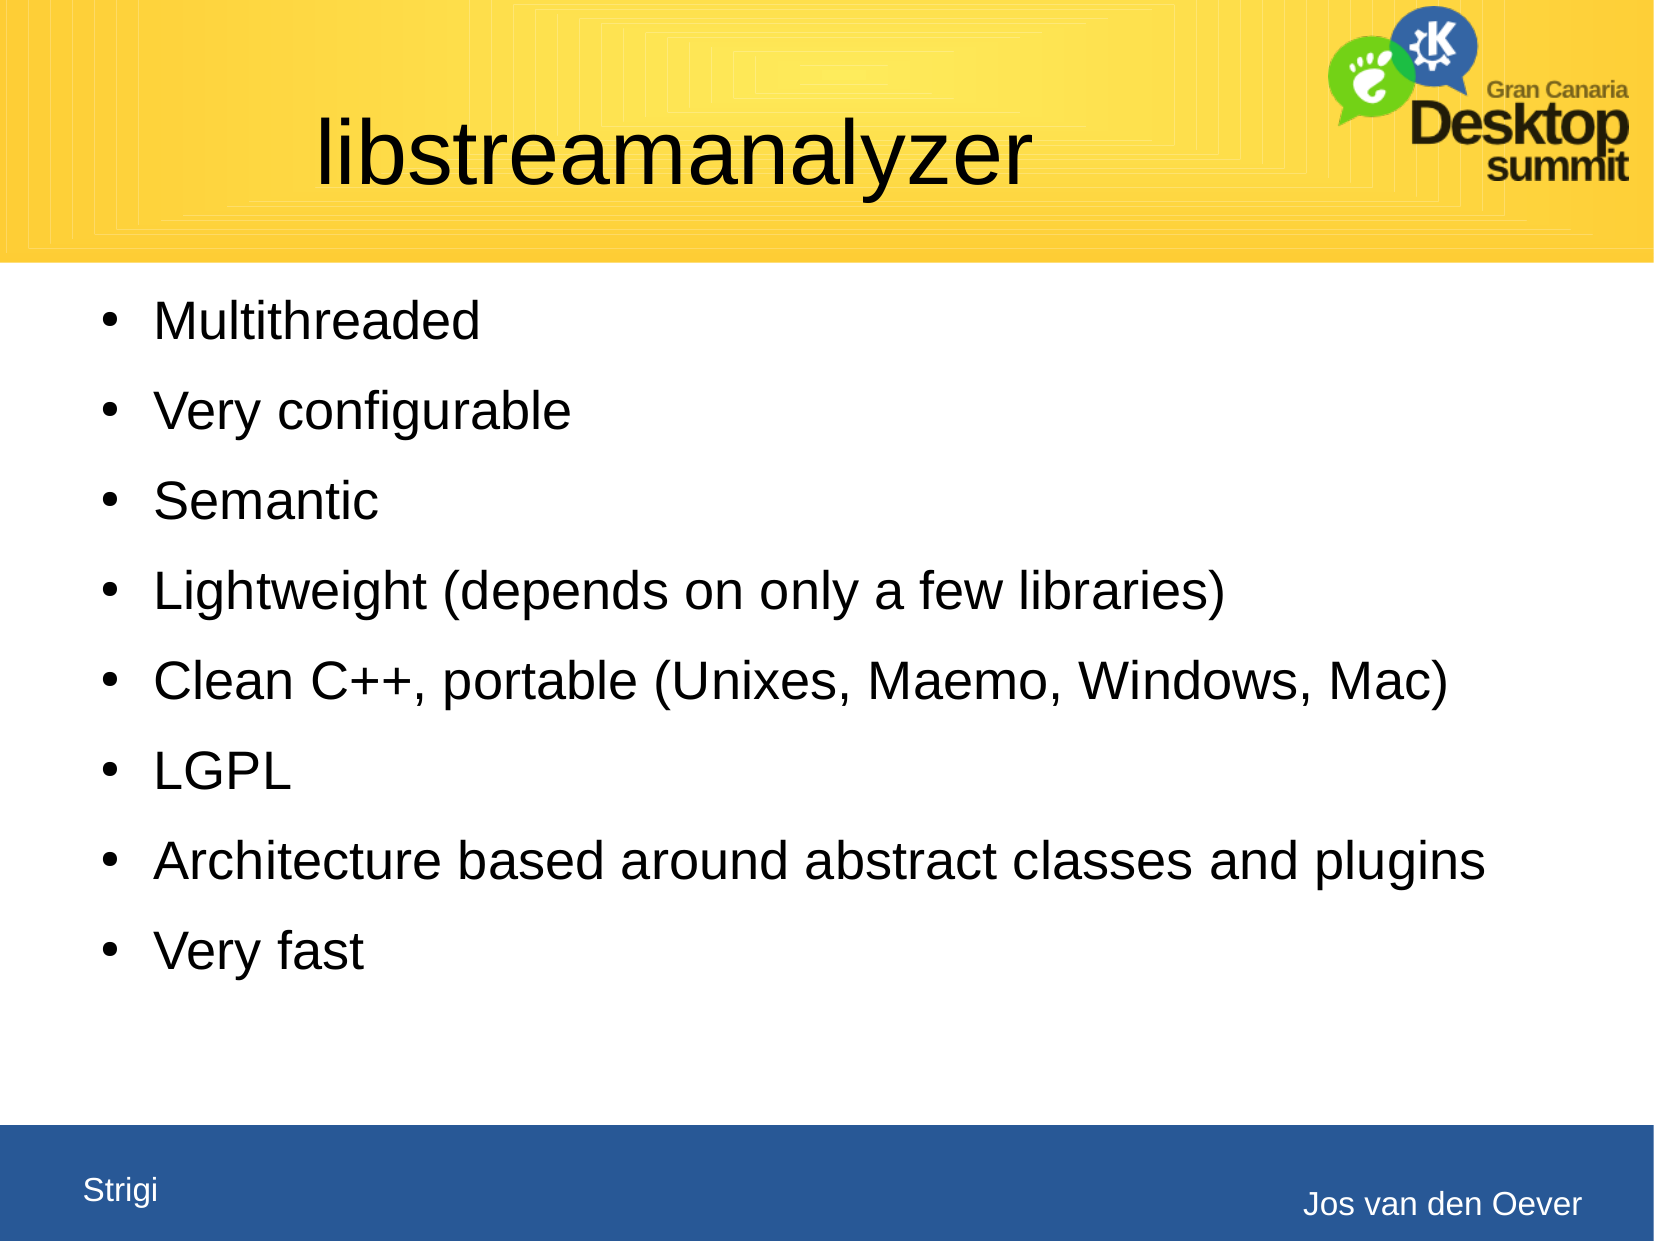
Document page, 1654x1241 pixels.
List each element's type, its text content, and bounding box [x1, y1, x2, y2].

list Multithreaded Very configurable Semantic Lightweight (depends on only a few libraries) Clean C++, portable (Unixes, Maemo, Windows, Mac) LGPL Architecture based around abstract classes and plugins Very fast [82, 290, 1571, 1109]
picture [1328, 6, 1629, 181]
title libstreamanalyzer [37, 49, 1313, 257]
